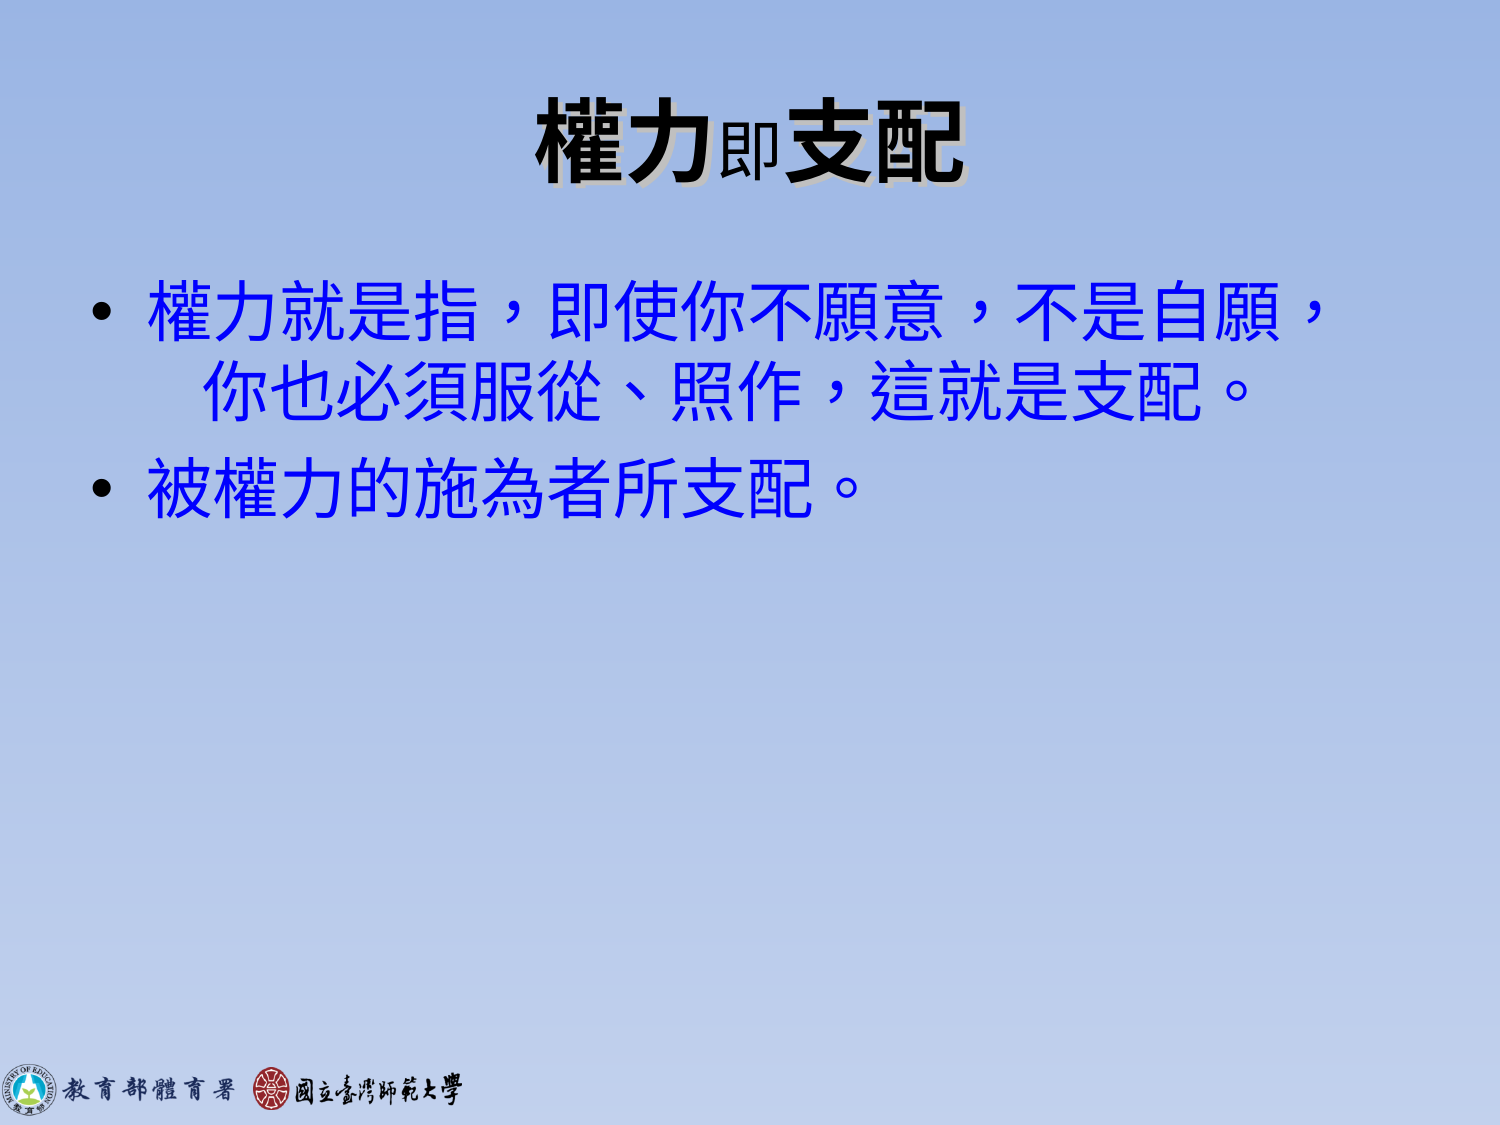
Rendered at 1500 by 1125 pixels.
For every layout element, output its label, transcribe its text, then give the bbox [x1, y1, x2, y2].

list 權力就是指，即使你不願意，不是自願，你也必須服從、照作，這就是支配。 被權力的施為者所支配。 [75, 262, 1426, 1005]
title 權力即支配 [75, 45, 1426, 233]
